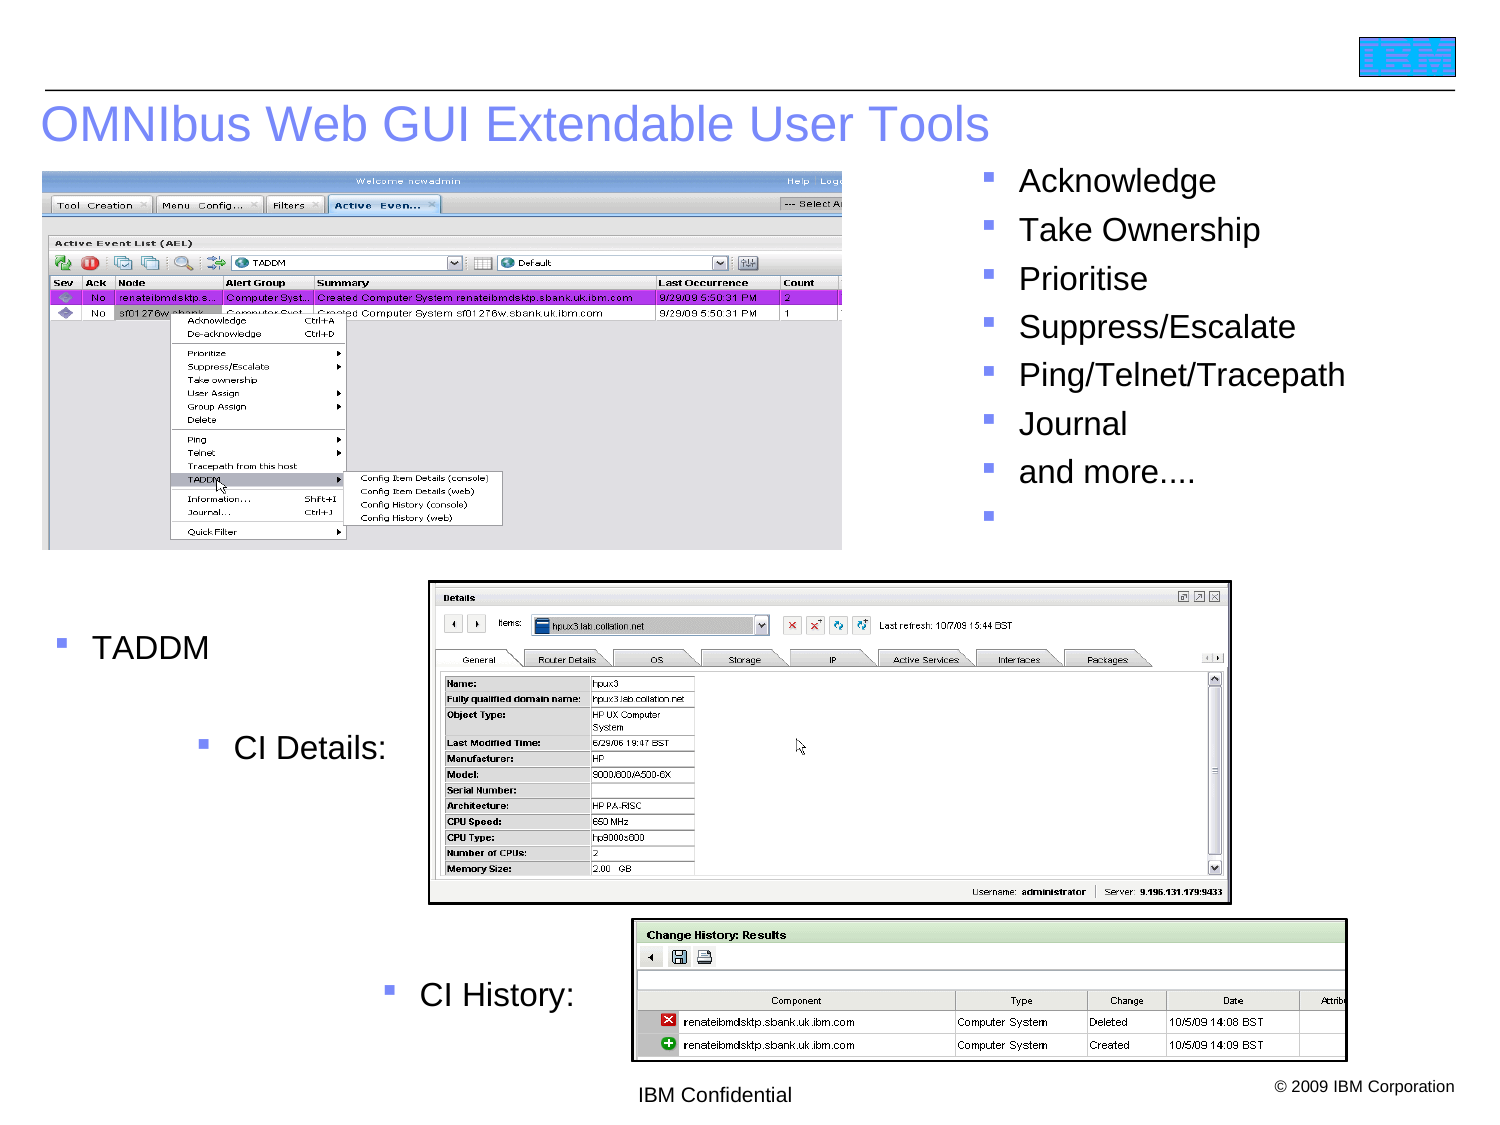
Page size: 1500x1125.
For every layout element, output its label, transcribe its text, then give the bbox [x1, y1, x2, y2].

picture [634, 920, 1345, 1060]
text_box CI Details: [181, 721, 407, 777]
title OMNIbus Web GUI Extendable User Tools [25, 78, 1378, 160]
picture [42, 171, 842, 550]
text_box CI History: [367, 968, 607, 1023]
text_box Acknowledge Take Ownership Prioritise Suppress/Escalate Ping/Telnet/Tracepath Journal and more.... [966, 154, 1193, 210]
text_box TADDM [39, 621, 266, 676]
picture [430, 583, 1230, 902]
